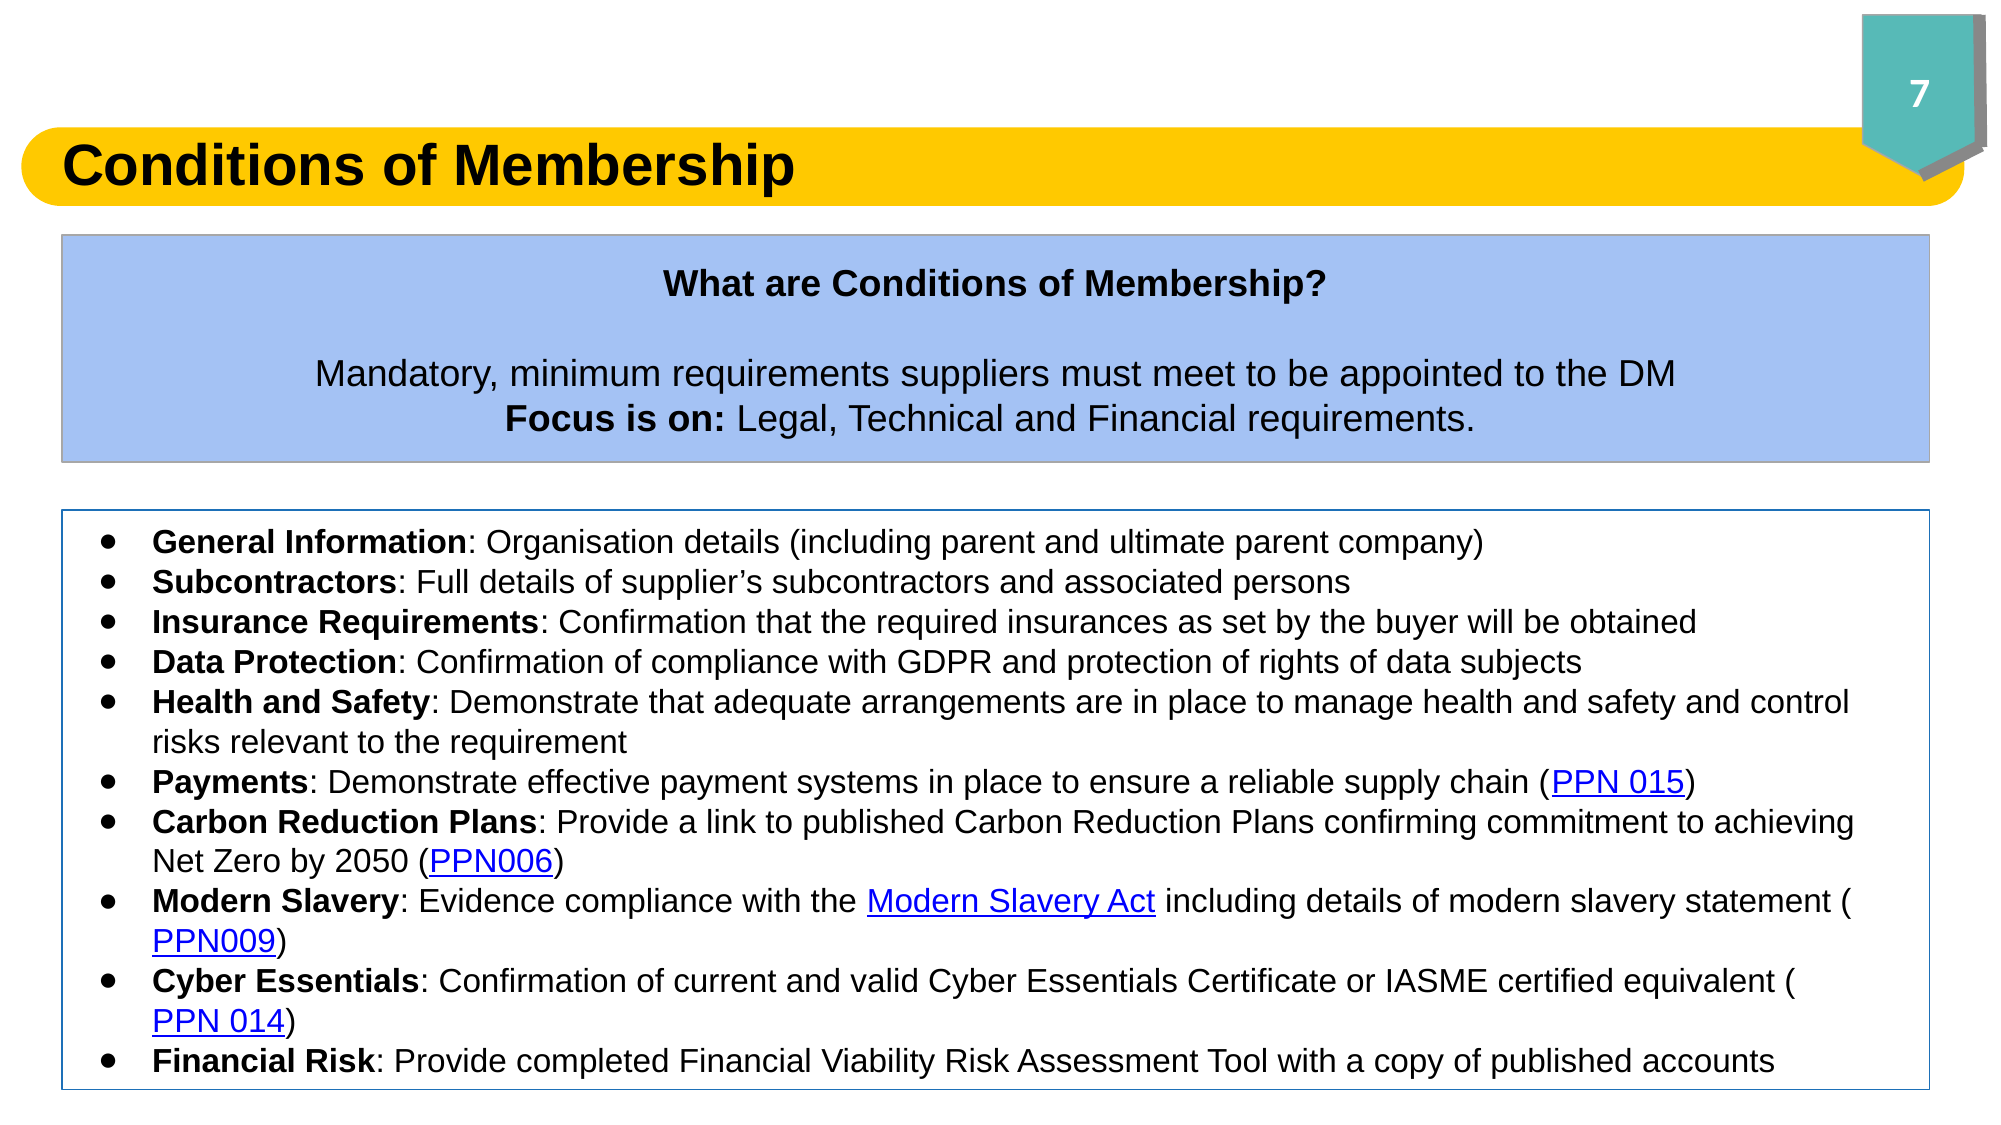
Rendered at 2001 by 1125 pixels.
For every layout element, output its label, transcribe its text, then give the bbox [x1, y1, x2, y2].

text_box What are Conditions of Membership? Mandatory, minimum requirements suppliers must meet to be appointed to the DM Focus is on: Legal, Technical and Financial requirements. [62, 234, 1930, 463]
text_box General Information: Organisation details (including parent and ultimate parent company) Subcontractors: Full details of supplier’s subcontractors and associated persons Insurance Requirements: Confirmation that the required insurances as set by the buyer will be obtained Data Protection: Confirmation of compliance with GDPR and protection of rights of data subjects Health and Safety: Demonstrate that adequate arrangements are in place to manage health and safety and control risks relevant to the requirement Payments: Demonstrate effective payment systems in place to ensure a reliable supply chain (PPN 015) Carbon Reduction Plans: Provide a link to published Carbon Reduction Plans confirming commitment to achieving Net Zero by 2050 (PPN006) Modern Slavery: Evidence compliance with the Modern Slavery Act including details of modern slavery statement (PPN009) Cyber Essentials: Confirmation of current and valid Cyber Essentials Certificate or IASME certified equivalent (PPN 014) Financial Risk: Provide completed Financial Viability Risk Assessment Tool with a copy of published accounts [62, 510, 1930, 1090]
text_box 7 [1885, 50, 1954, 133]
text_box [1862, 14, 1974, 176]
title Conditions of Membership [62, 127, 1849, 234]
